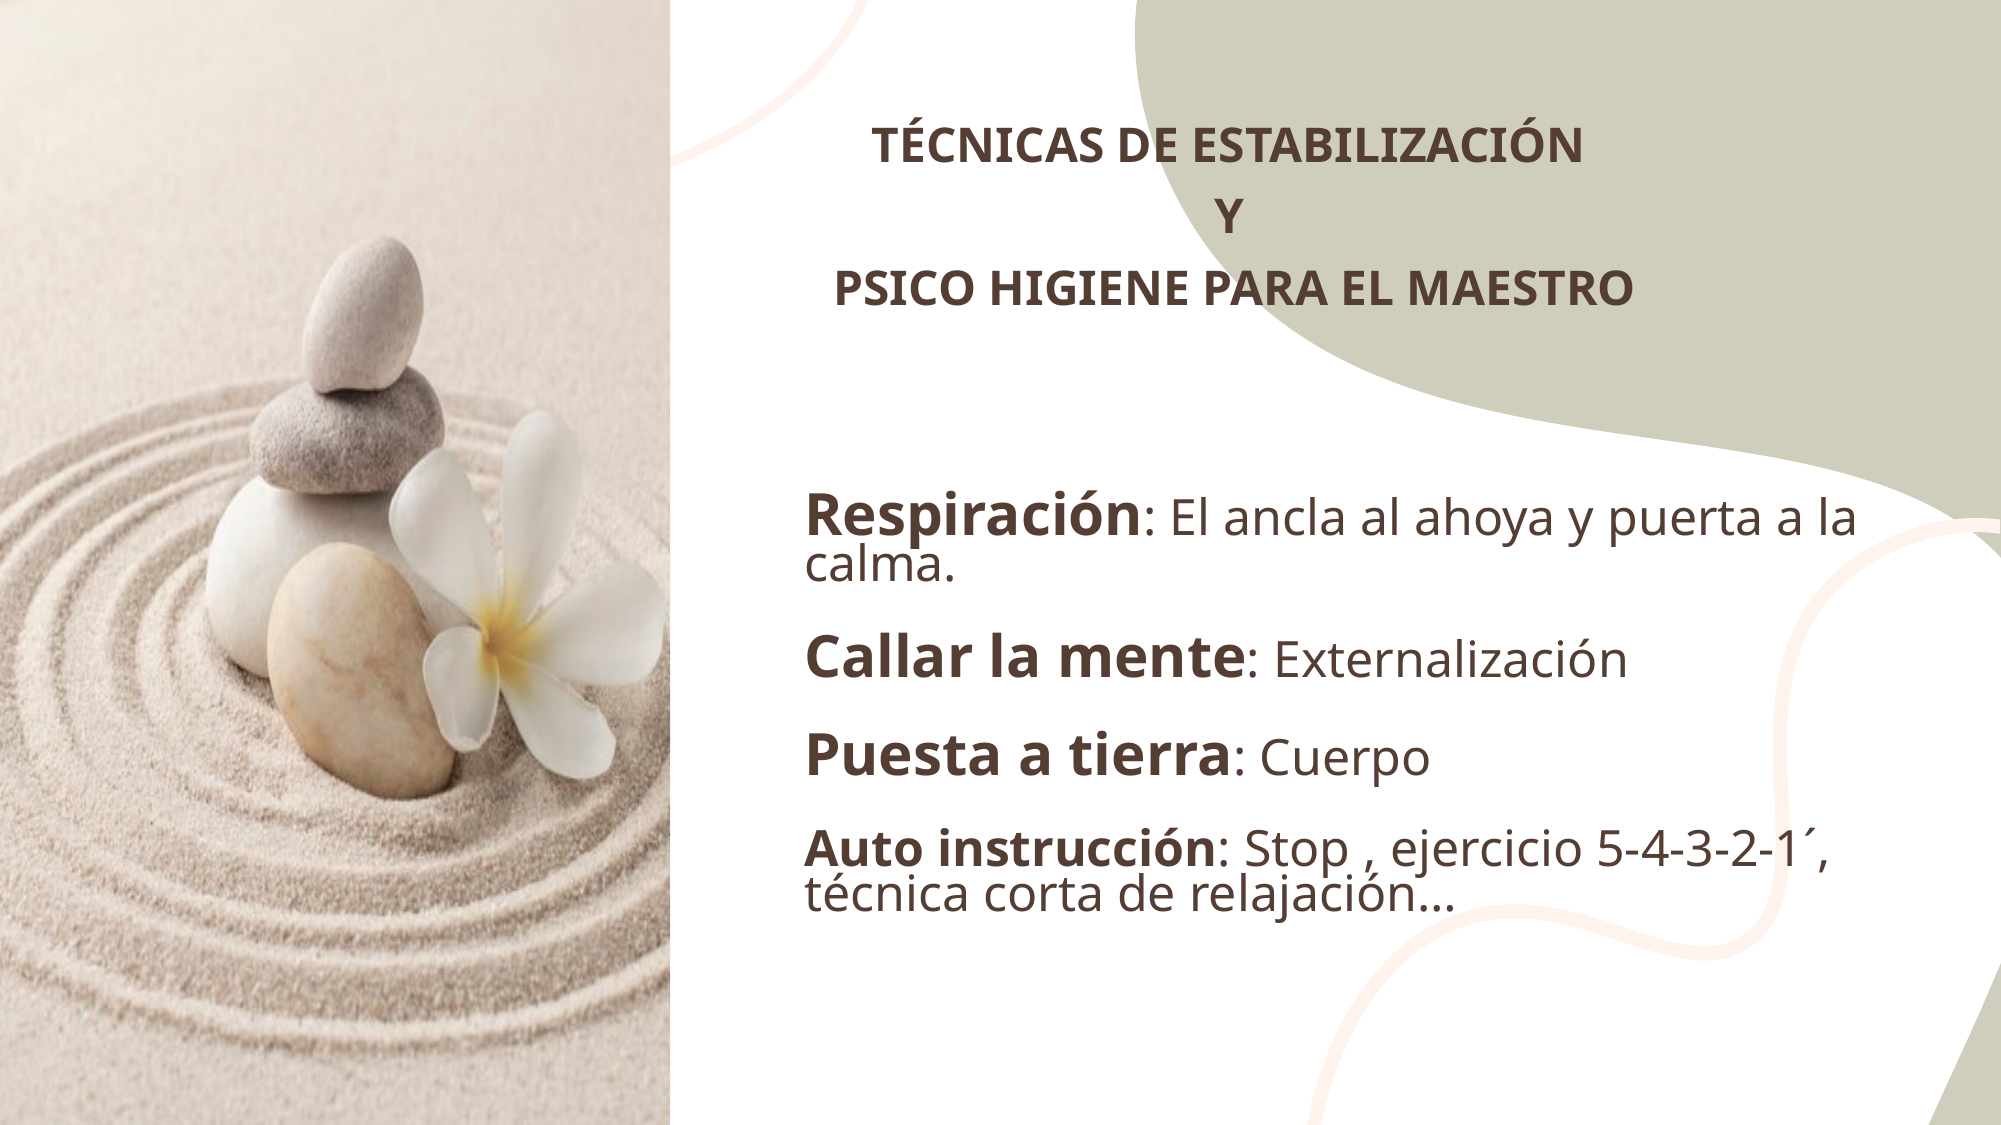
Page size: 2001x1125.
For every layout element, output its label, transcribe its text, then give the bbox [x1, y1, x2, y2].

title Respiración: El ancla al ahoya y puerta a la calma. Callar la mente: Externalización Puesta a tierra: Cuerpo Auto instrucción: Stop , ejercicio 5-4-3-2-1´, técnica corta de relajación… [789, 452, 1921, 924]
picture [0, 0, 671, 1125]
list Técnicas de estabilización Y psico higiene para el maestro [590, 113, 1881, 325]
